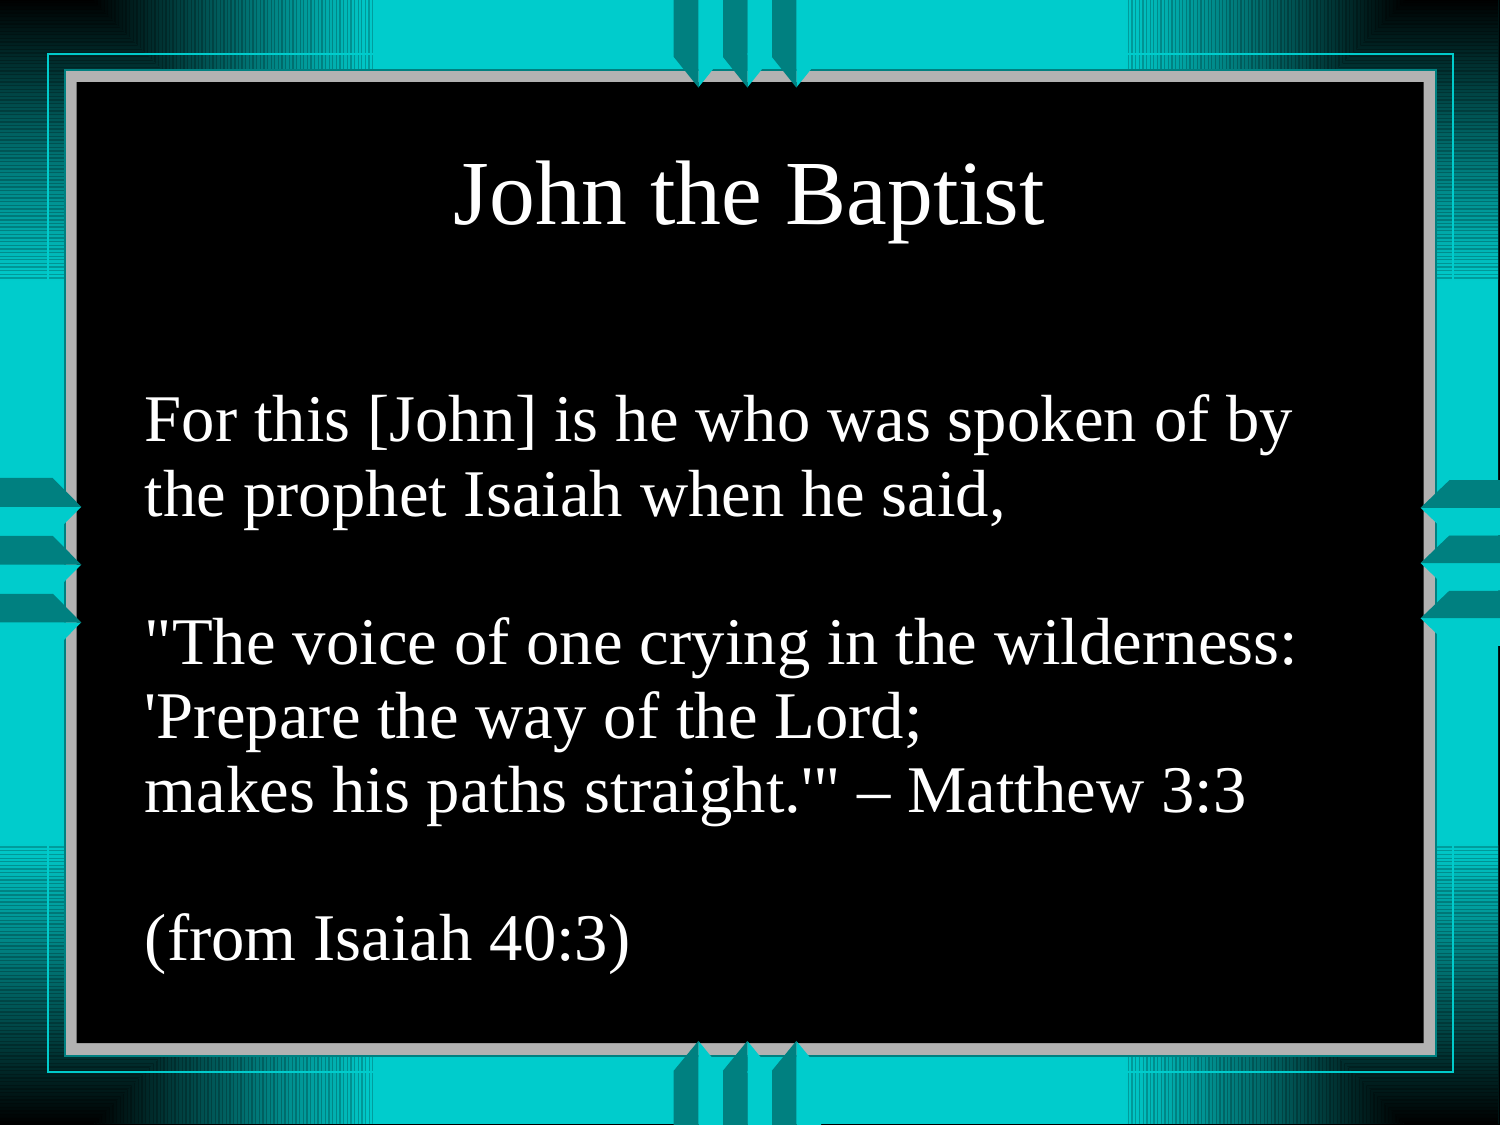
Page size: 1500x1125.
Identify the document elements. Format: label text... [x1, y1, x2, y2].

title John the Baptist [112, 99, 1388, 288]
text_box For this [John] is he who was spoken of by the prophet Isaiah when he said, "The voice of one crying in the wilderness: 'Prepare the way of the Lord; makes his paths straight.'" – Matthew 3:3 (from Isaiah 40:3) [130, 375, 1368, 983]
